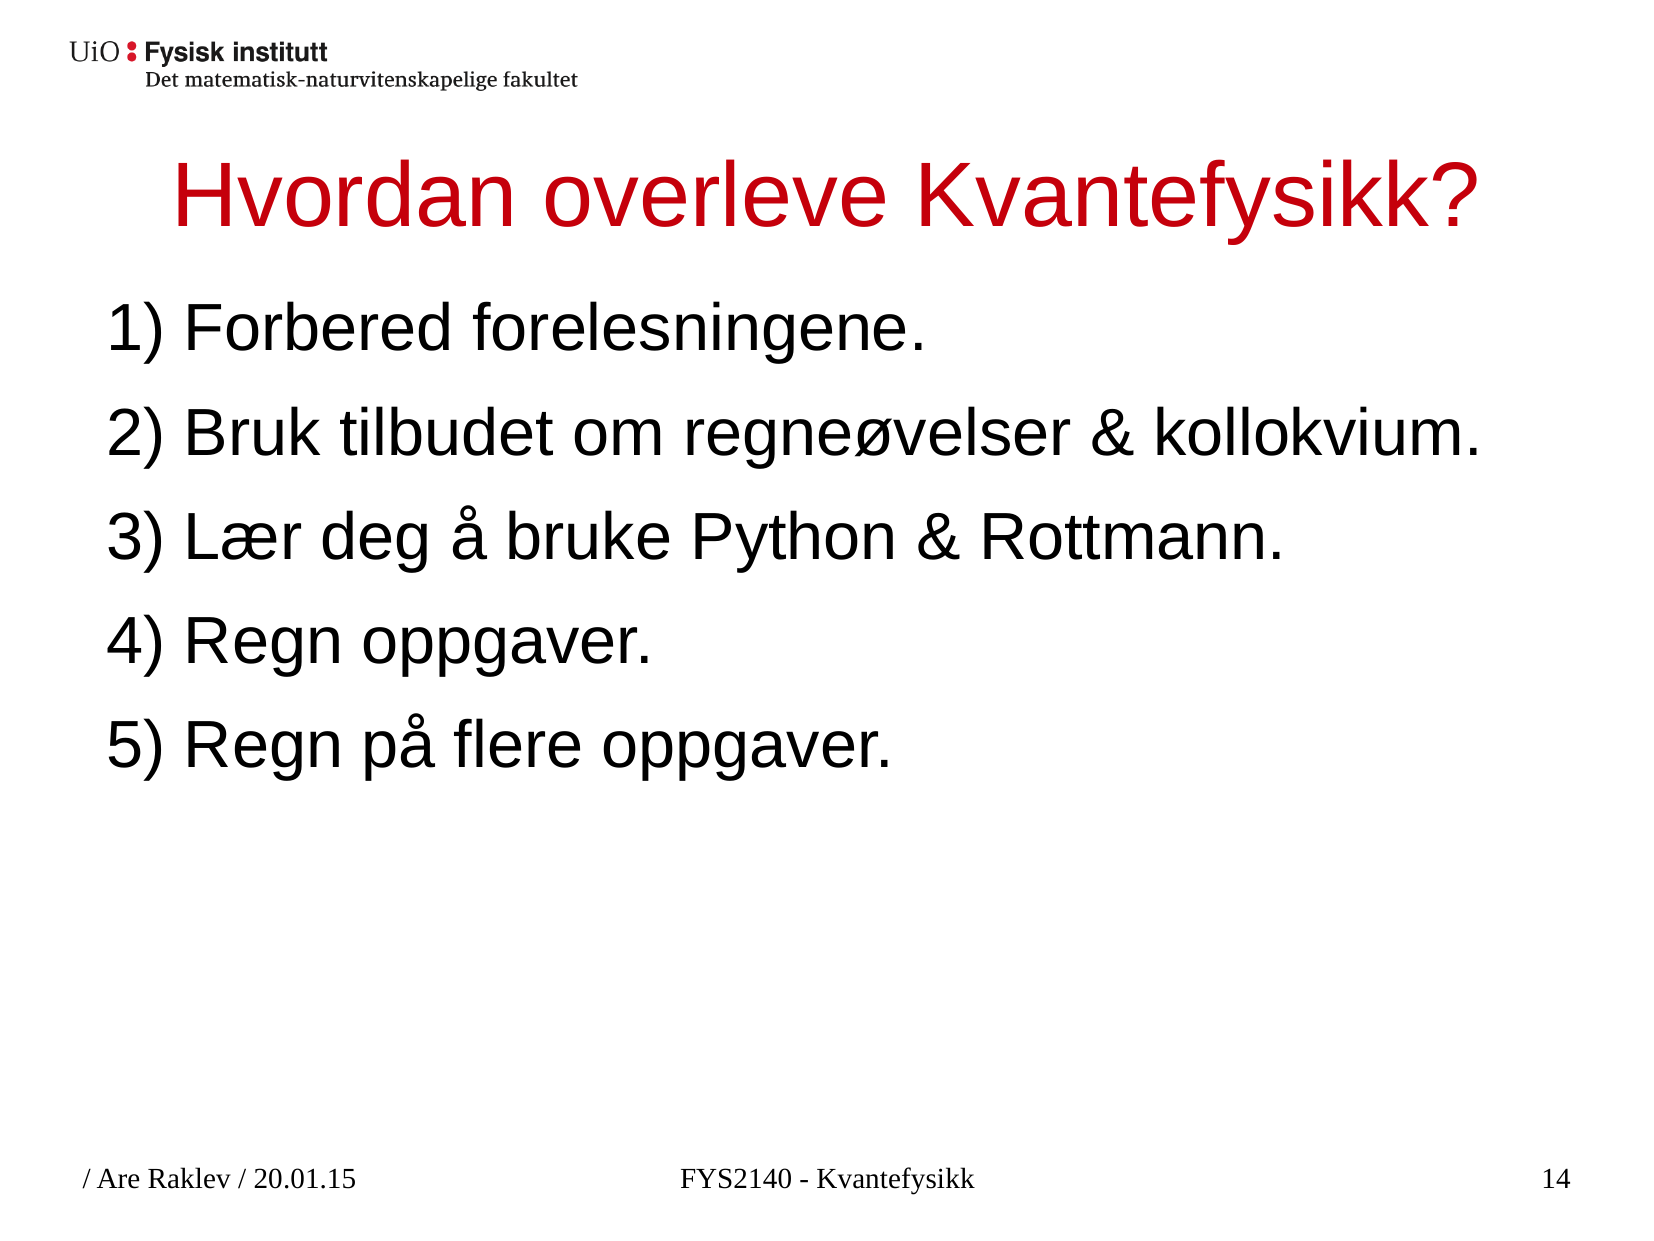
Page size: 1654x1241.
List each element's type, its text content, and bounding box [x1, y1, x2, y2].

picture [68, 37, 581, 93]
title Hvordan overleve Kvantefysikk? [82, 90, 1571, 298]
list Forbered forelesningene. Bruk tilbudet om regneøvelser & kollokvium. Lær deg å bruke Python & Rottmann. Regn oppgaver. Regn på flere oppgaver. [106, 290, 1595, 1094]
